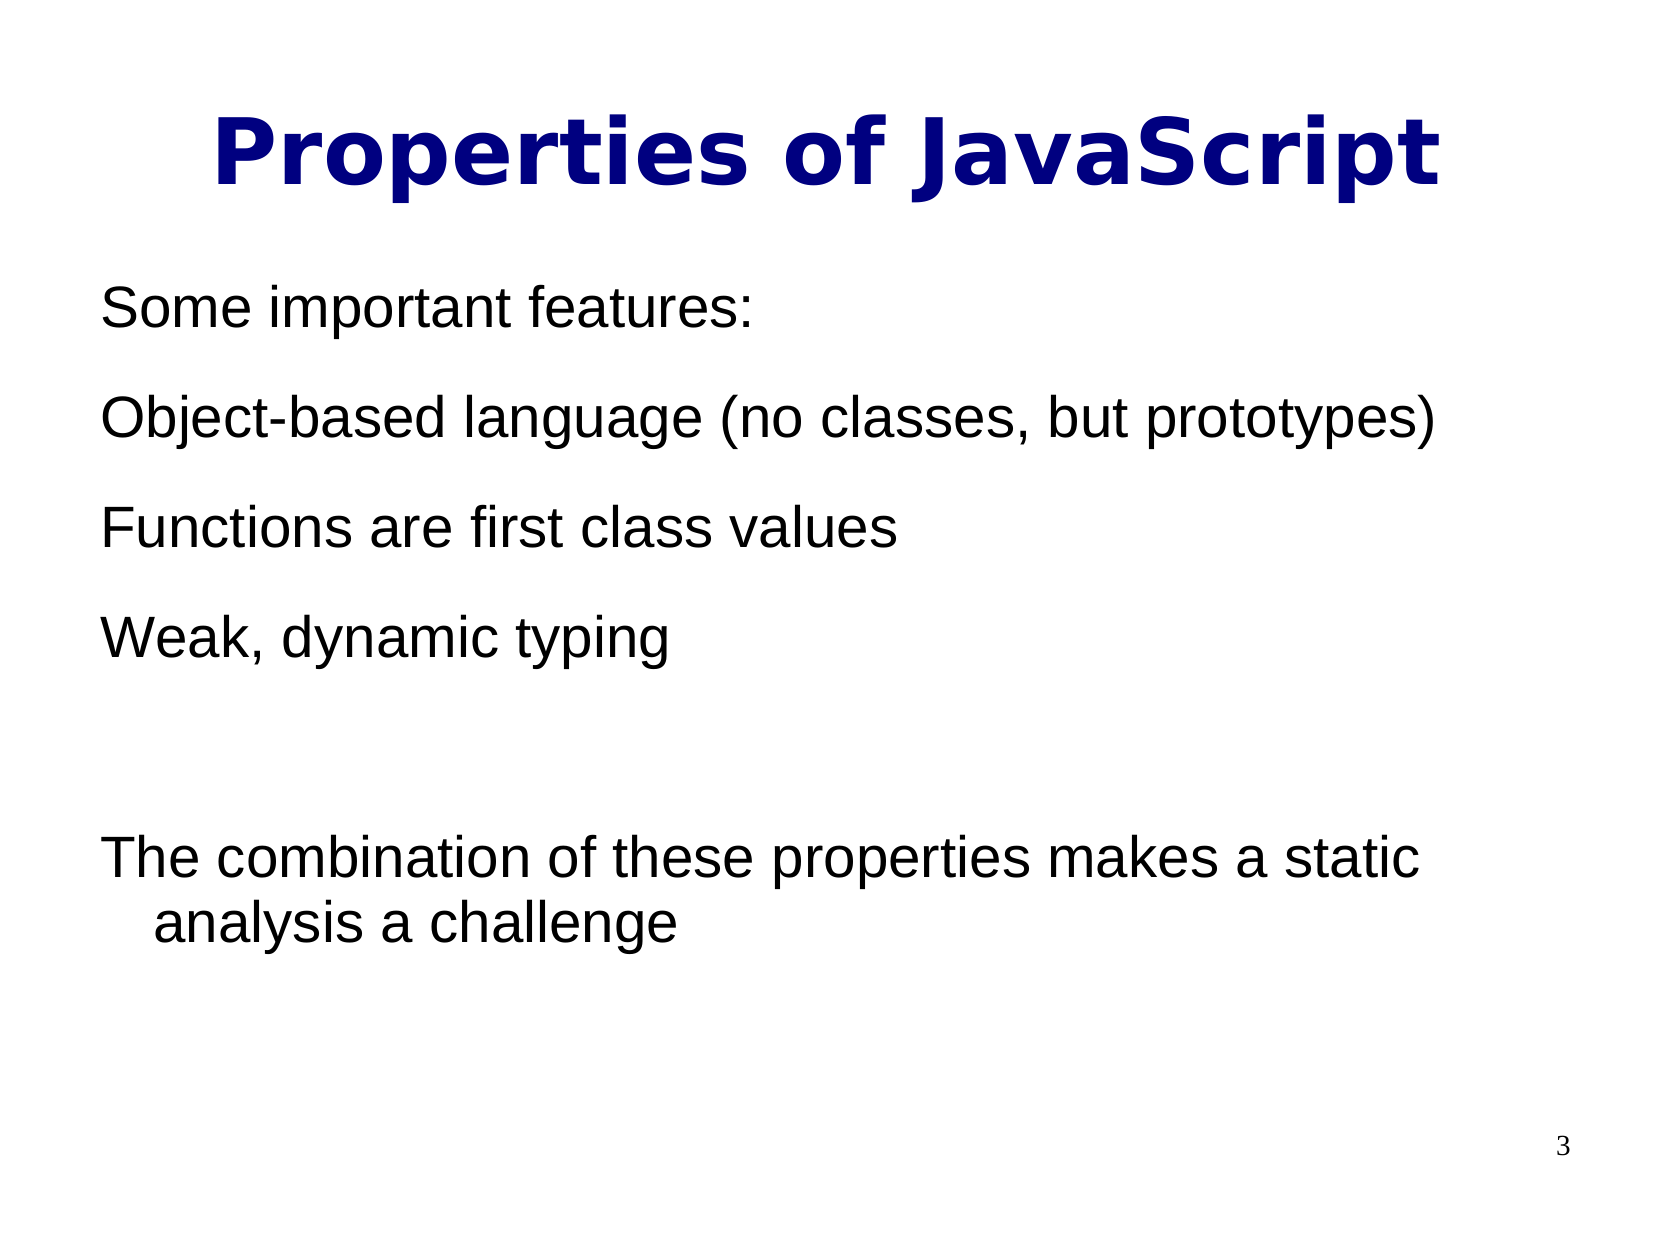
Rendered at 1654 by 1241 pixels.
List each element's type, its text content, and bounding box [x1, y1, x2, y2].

list Some important features: Object-based language (no classes, but prototypes) Functions are first class values Weak, dynamic typing The combination of these properties makes a static analysis a challenge [82, 275, 1571, 1066]
title Properties of JavaScript [82, 49, 1571, 257]
